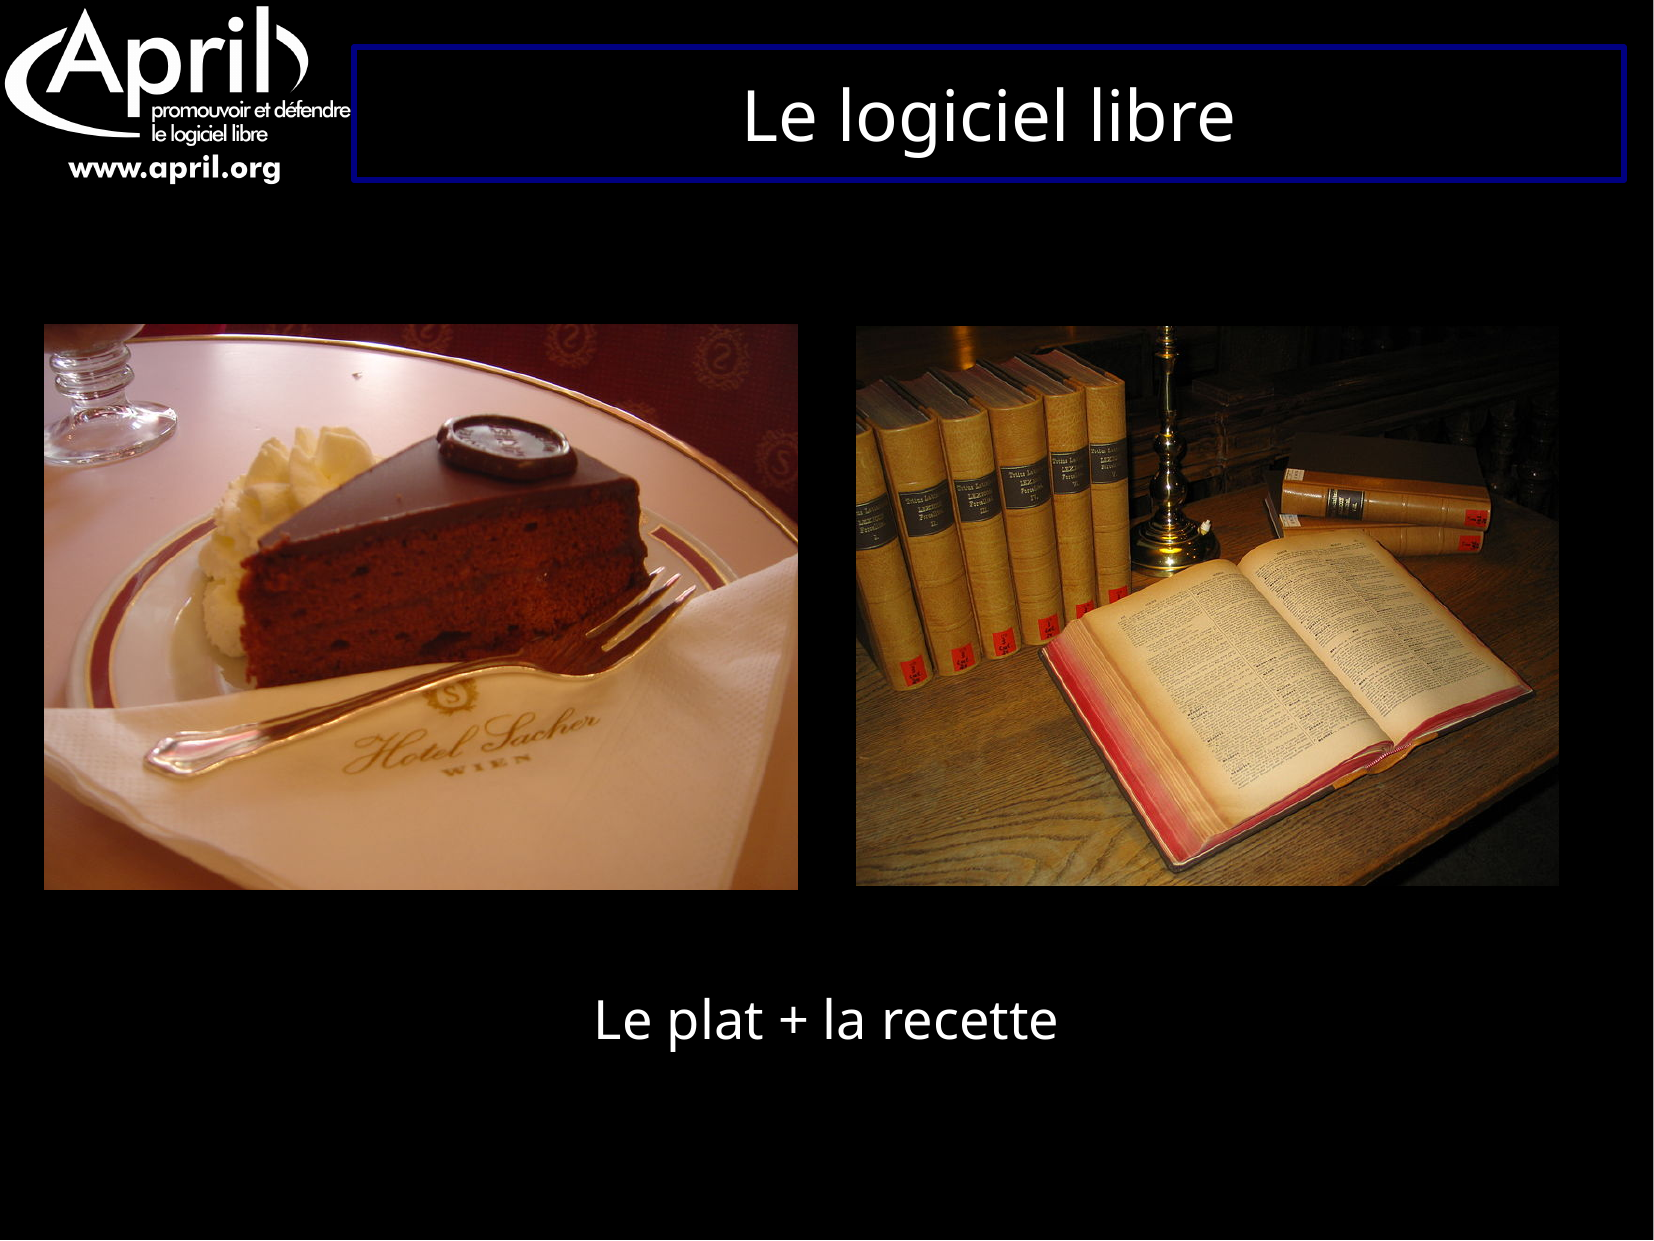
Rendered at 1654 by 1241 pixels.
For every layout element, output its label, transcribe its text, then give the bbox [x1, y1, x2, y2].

title Le logiciel libre [354, 47, 1625, 181]
picture [44, 324, 798, 890]
picture [856, 326, 1559, 886]
text_box Le plat + la recette [191, 974, 1462, 1053]
picture [0, 0, 355, 200]
